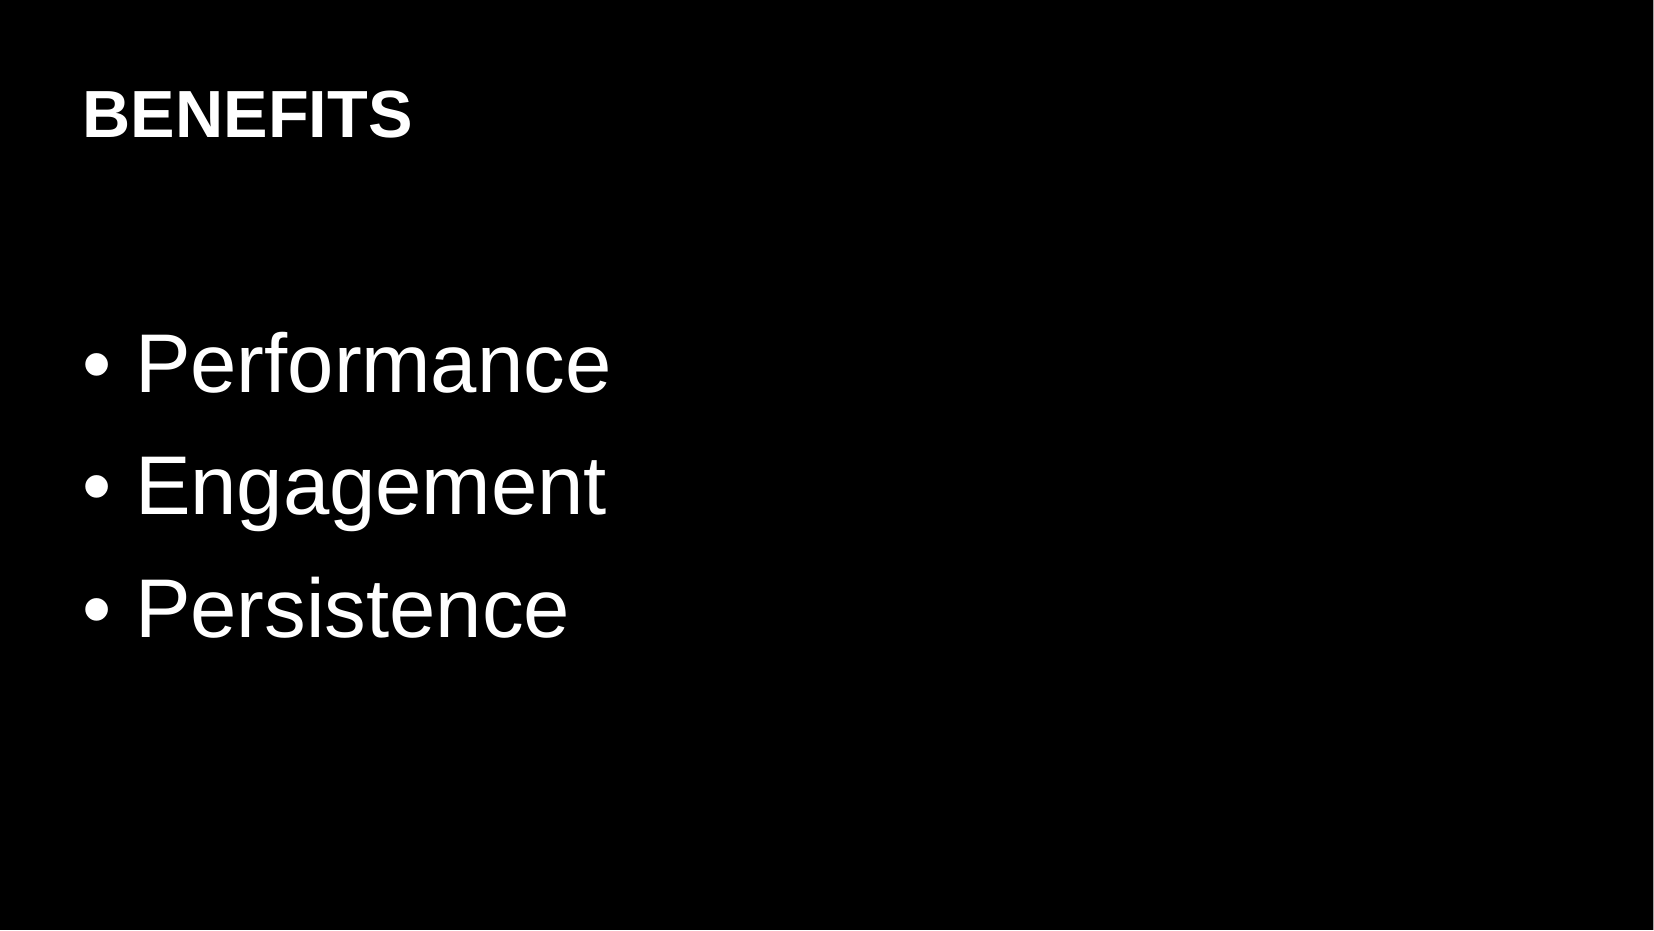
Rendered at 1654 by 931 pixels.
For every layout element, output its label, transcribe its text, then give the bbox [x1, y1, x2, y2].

list • Performance • Engagement • Persistence [82, 316, 1571, 857]
title BENEFITS [82, 37, 1571, 193]
